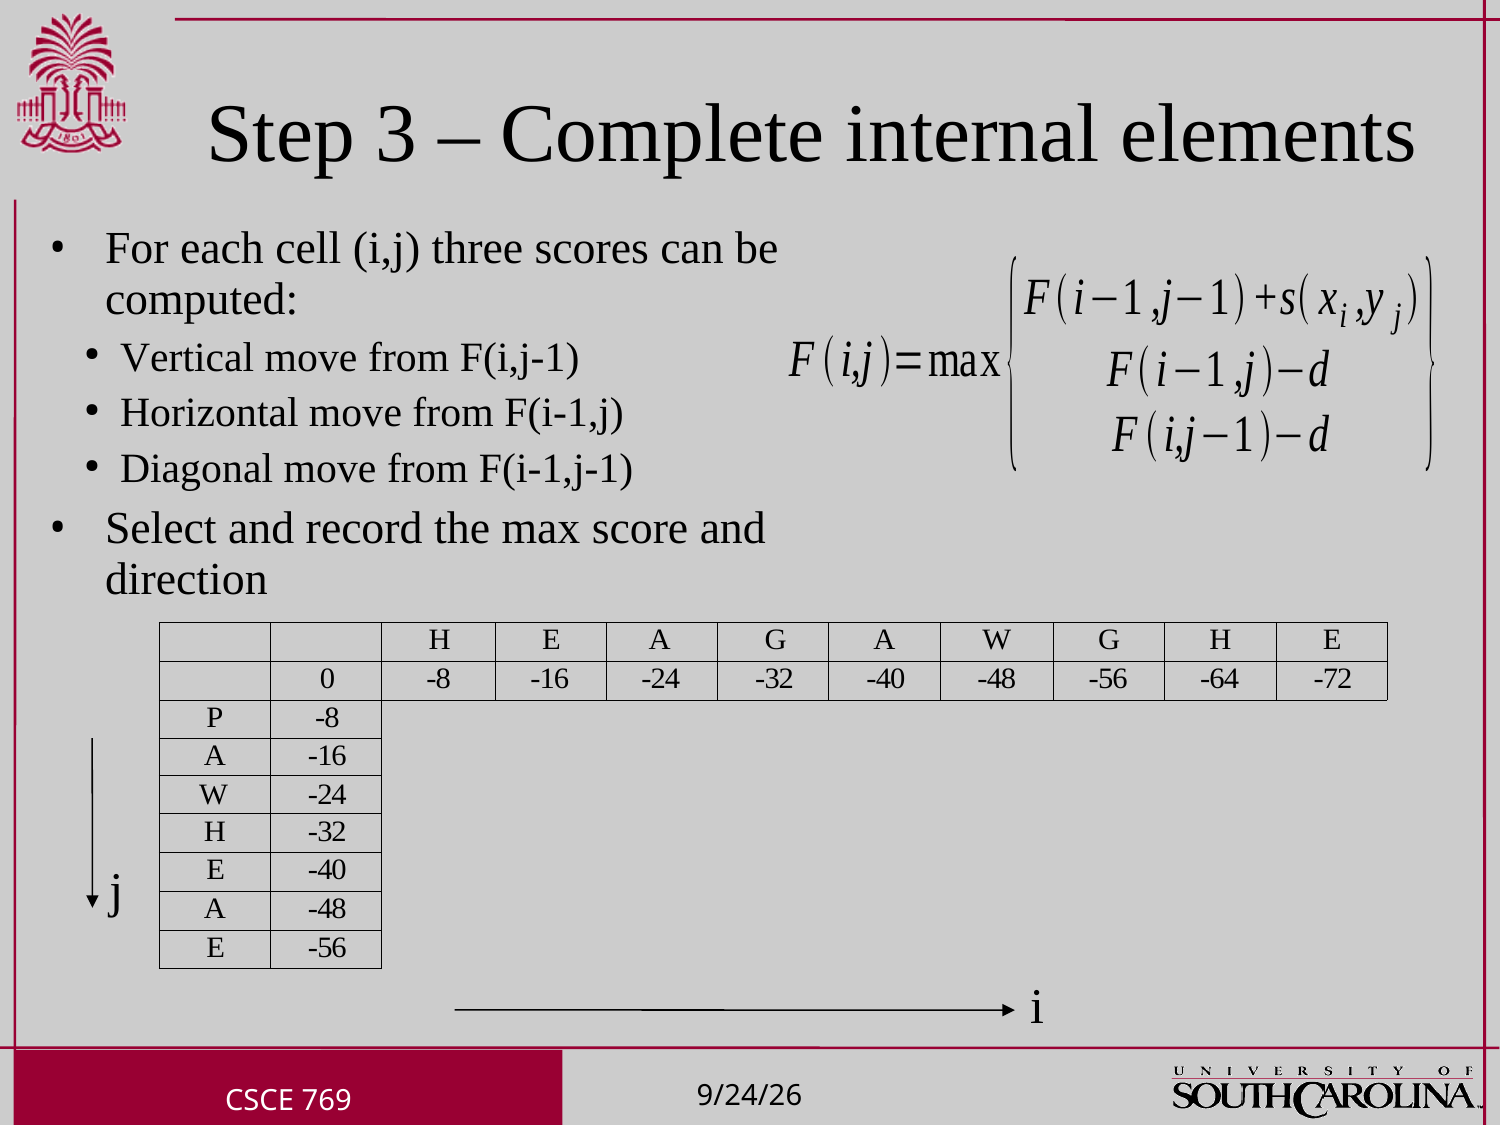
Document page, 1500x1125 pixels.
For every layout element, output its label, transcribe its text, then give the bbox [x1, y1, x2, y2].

text_box j [94, 850, 139, 926]
text_box i [1015, 965, 1060, 1042]
picture [12, 12, 131, 155]
picture [1162, 1050, 1483, 1125]
chart [776, 252, 1452, 475]
text_box For each cell (i,j) three scores can be computed: Vertical move from F(i,j-1)‏ Horizontal move from F(i-1,j)‏ Diagonal move from F(i-1,j-1)‏ Select and record the max score and direction [34, 211, 837, 607]
title Step 3 – Complete internal elements [174, 9, 1450, 188]
chart [158, 622, 1399, 976]
